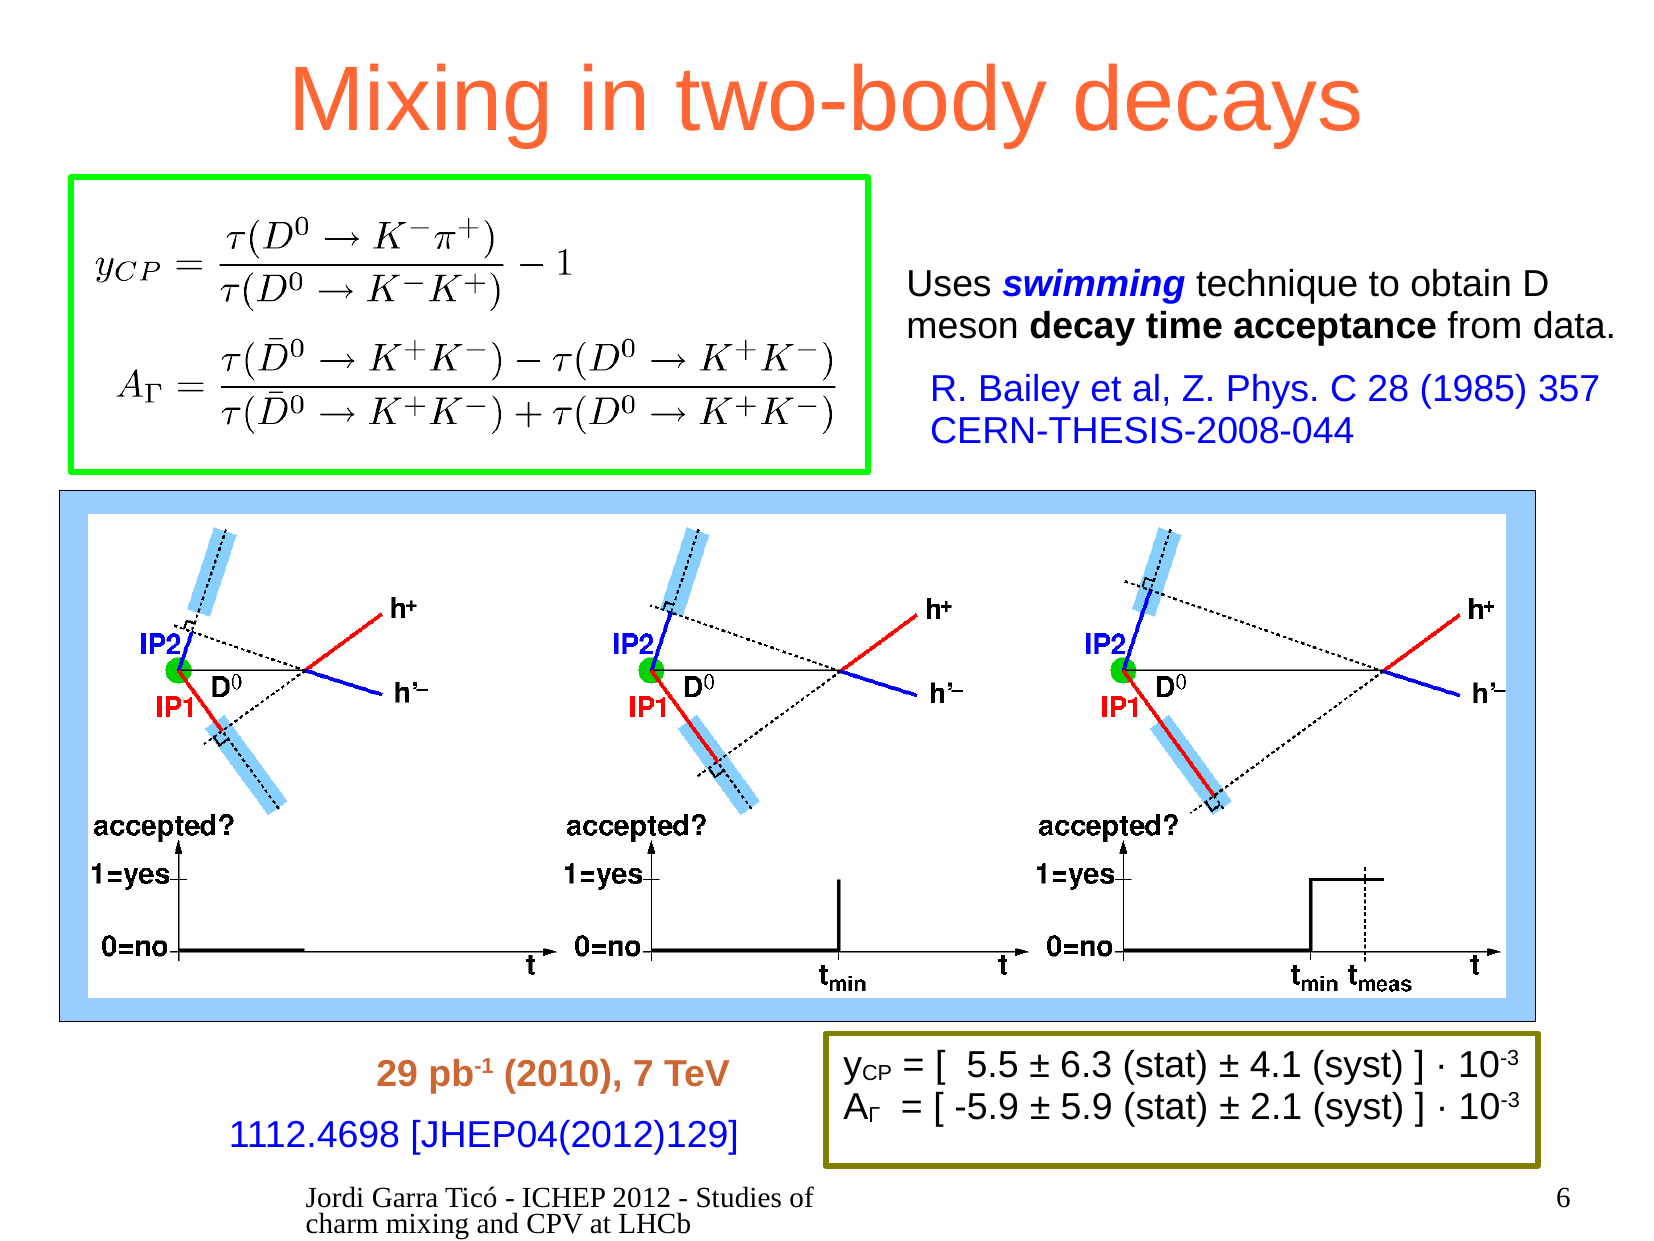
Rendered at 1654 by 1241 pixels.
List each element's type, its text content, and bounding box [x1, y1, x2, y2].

text_box [59, 490, 1536, 1022]
text_box 1112.4698 [JHEP04(2012)129] [214, 1106, 754, 1164]
title Mixing in two-body decays [82, 47, 1571, 150]
text_box R. Bailey et al, Z. Phys. C 28 (1985) 357 CERN-THESIS-2008-044 [915, 360, 1615, 460]
text_box yCP = [ 5.5 ± 6.3 (stat) ± 4.1 (syst) ] · 10-3 AΓ = [ -5.9 ± 5.9 (stat) ± 2.1 (syst) ] · 10-3 [825, 1033, 1536, 1166]
text_box Uses swimming technique to obtain D meson decay time acceptance from data. [891, 255, 1654, 355]
picture [112, 336, 839, 438]
text_box 29 pb-1 (2010), 7 TeV [361, 1045, 746, 1104]
picture [88, 514, 1506, 999]
picture [88, 214, 579, 315]
